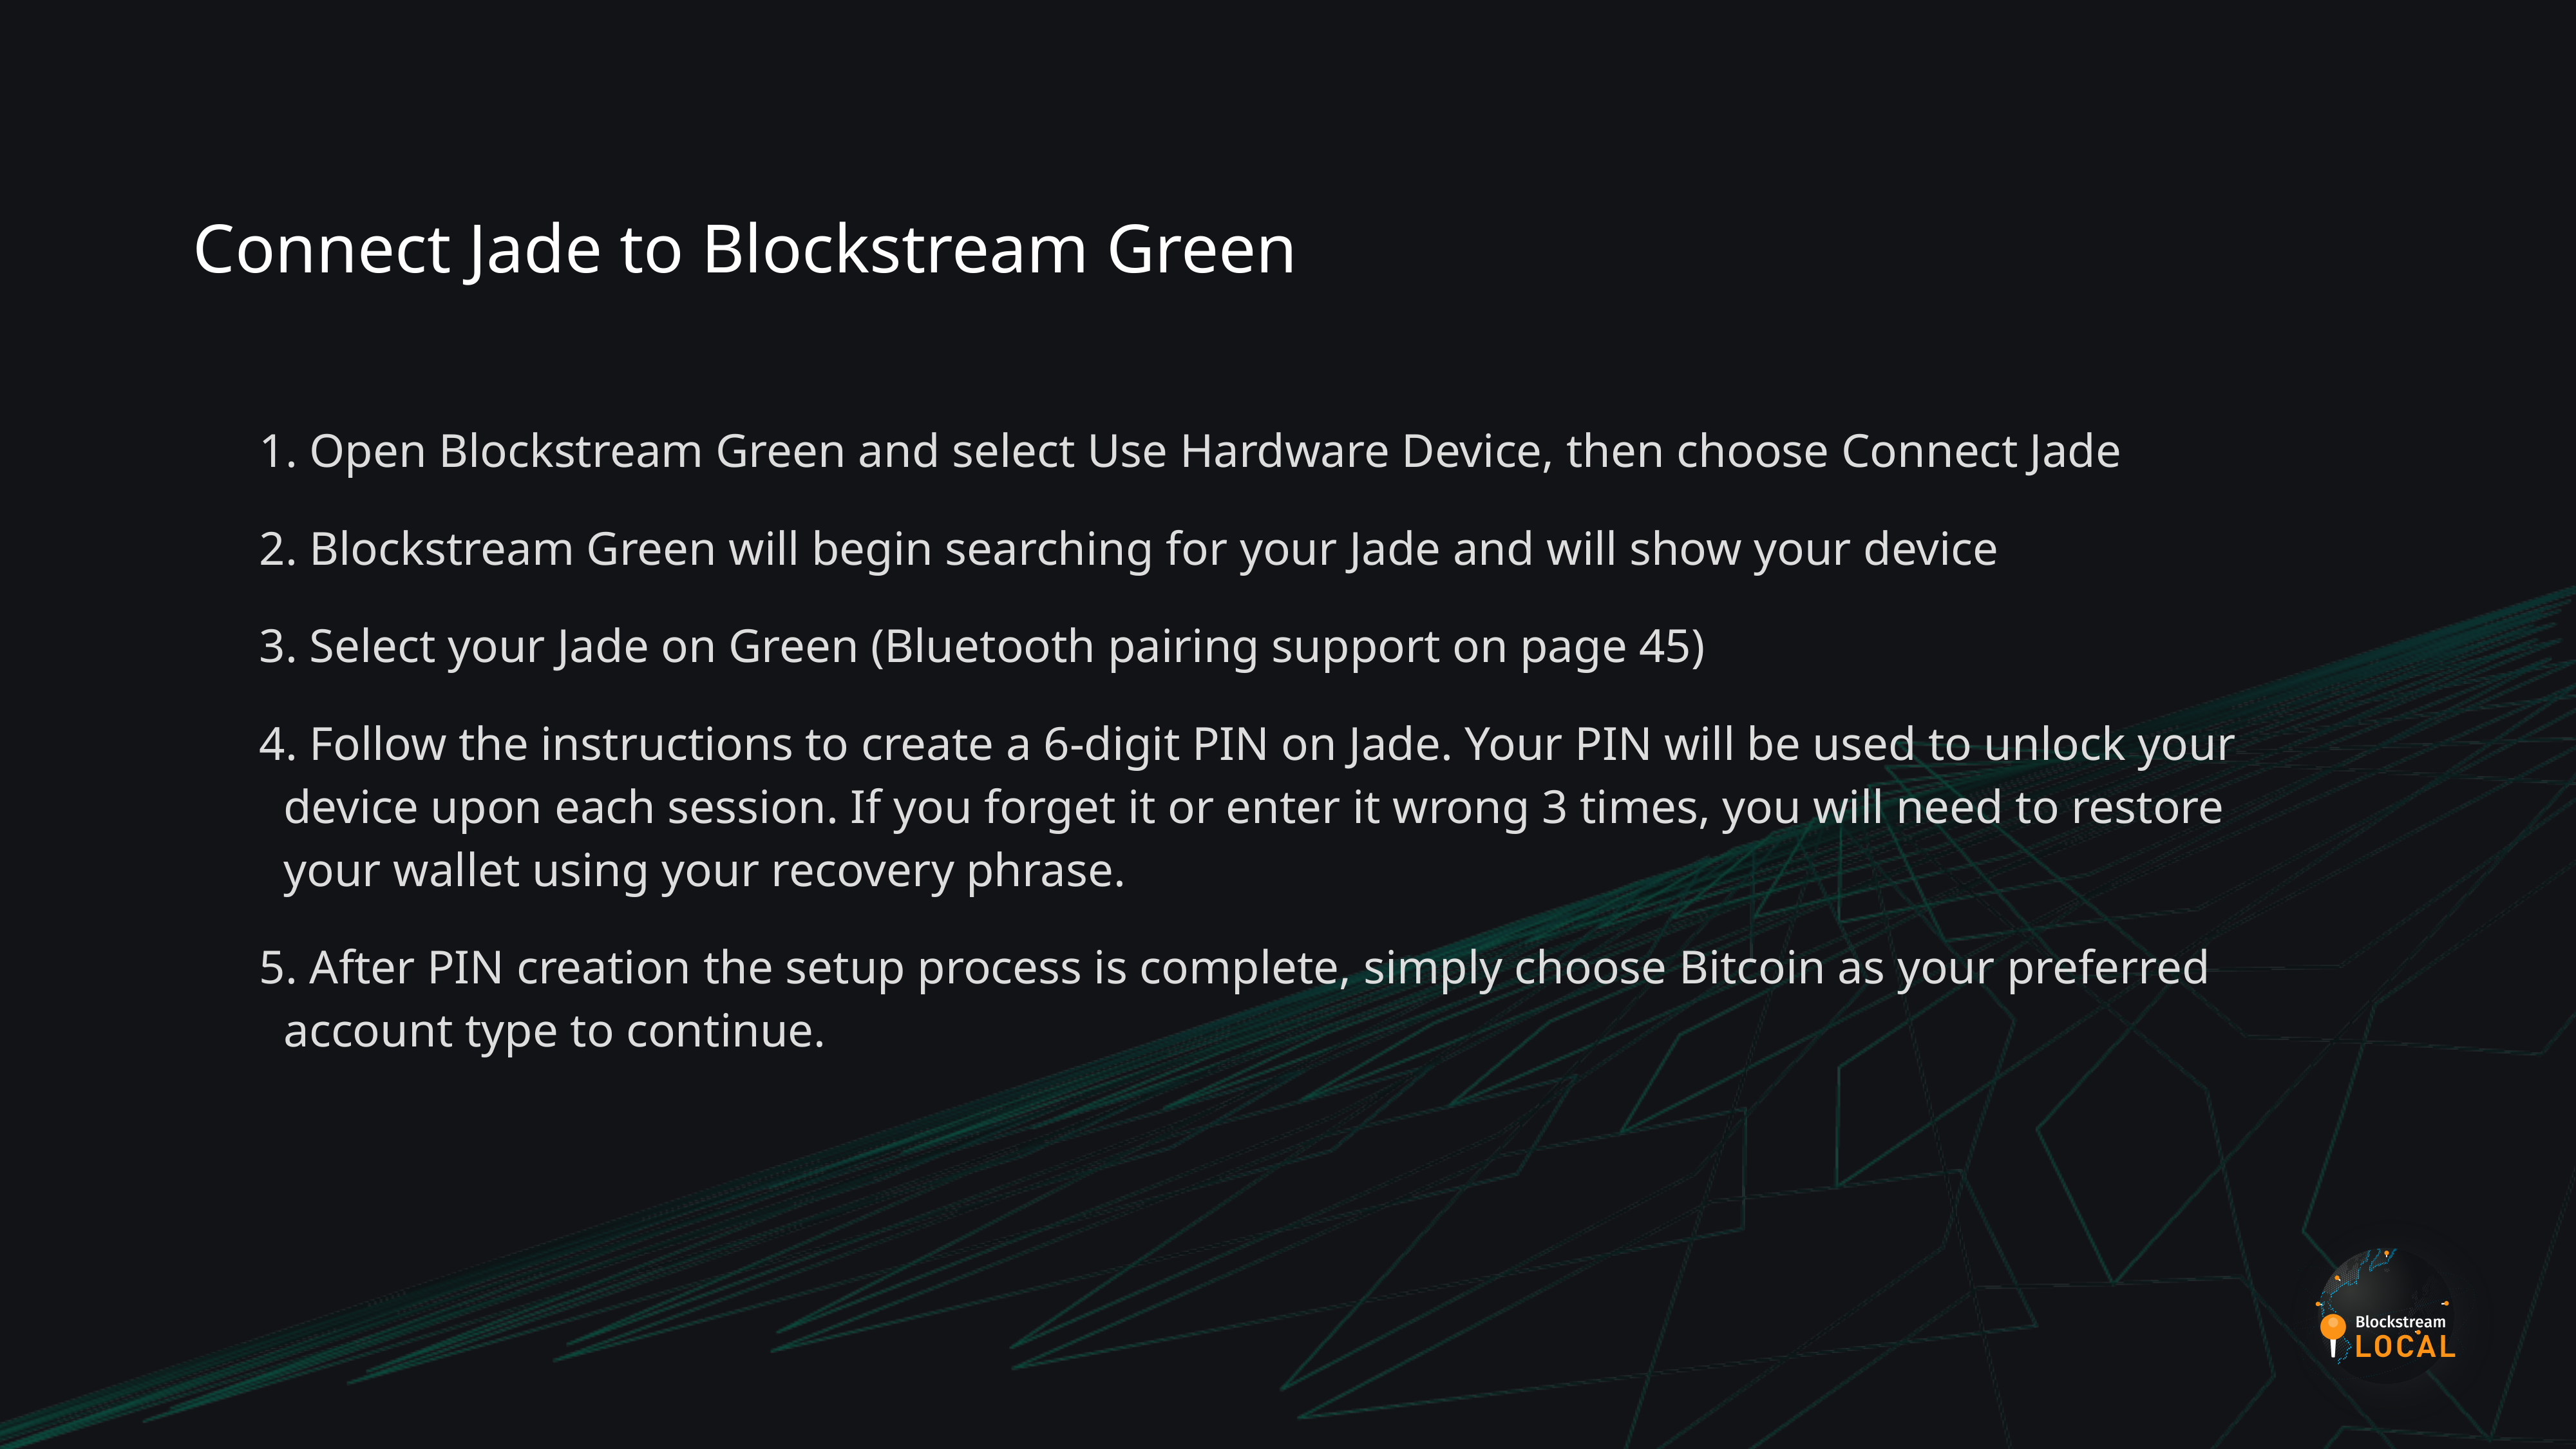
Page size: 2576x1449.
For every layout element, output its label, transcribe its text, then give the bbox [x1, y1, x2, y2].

list Connect Jade to Blockstream Green [180, 188, 1855, 458]
text_box Open Blockstream Green and select Use Hardware Device, then choose Connect Jade Blockstream Green will begin searching for your Jade and will show your device Select your Jade on Green (Bluetooth pairing support on page 45) Follow the instructions to create a 6-digit PIN on Jade. Your PIN will be used to unlock your device upon each session. If you forget it or enter it wrong 3 times, you will need to restore your wallet using your recovery phrase. After PIN creation the setup process is complete, simply choose Bitcoin as your preferred account type to continue. [233, 387, 2314, 1082]
picture [0, 571, 2576, 1449]
